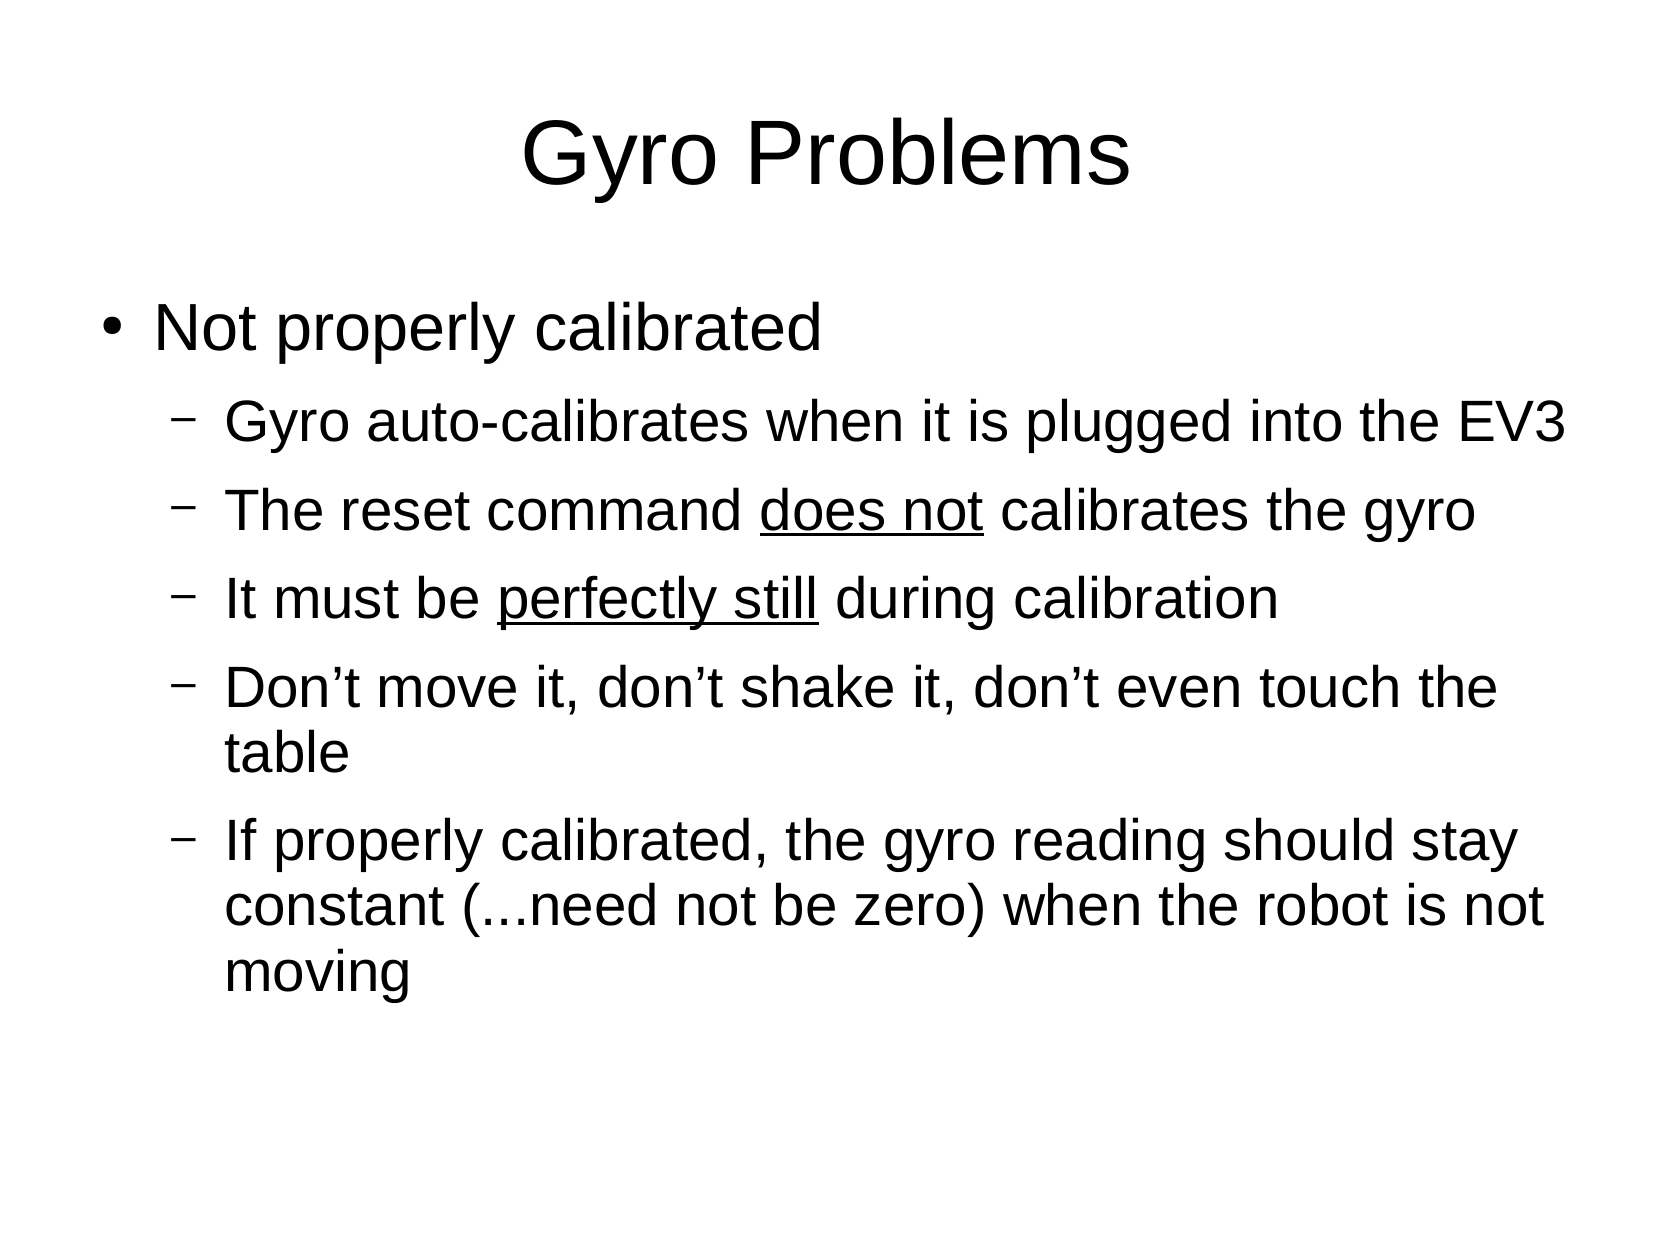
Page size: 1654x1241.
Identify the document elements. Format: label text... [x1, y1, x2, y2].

title Gyro Problems [82, 49, 1571, 257]
list Not properly calibrated Gyro auto-calibrates when it is plugged into the EV3 The reset command does not calibrates the gyro It must be perfectly still during calibration Don’t move it, don’t shake it, don’t even touch the table If properly calibrated, the gyro reading should stay constant (...need not be zero) when the robot is not moving [82, 290, 1571, 1010]
